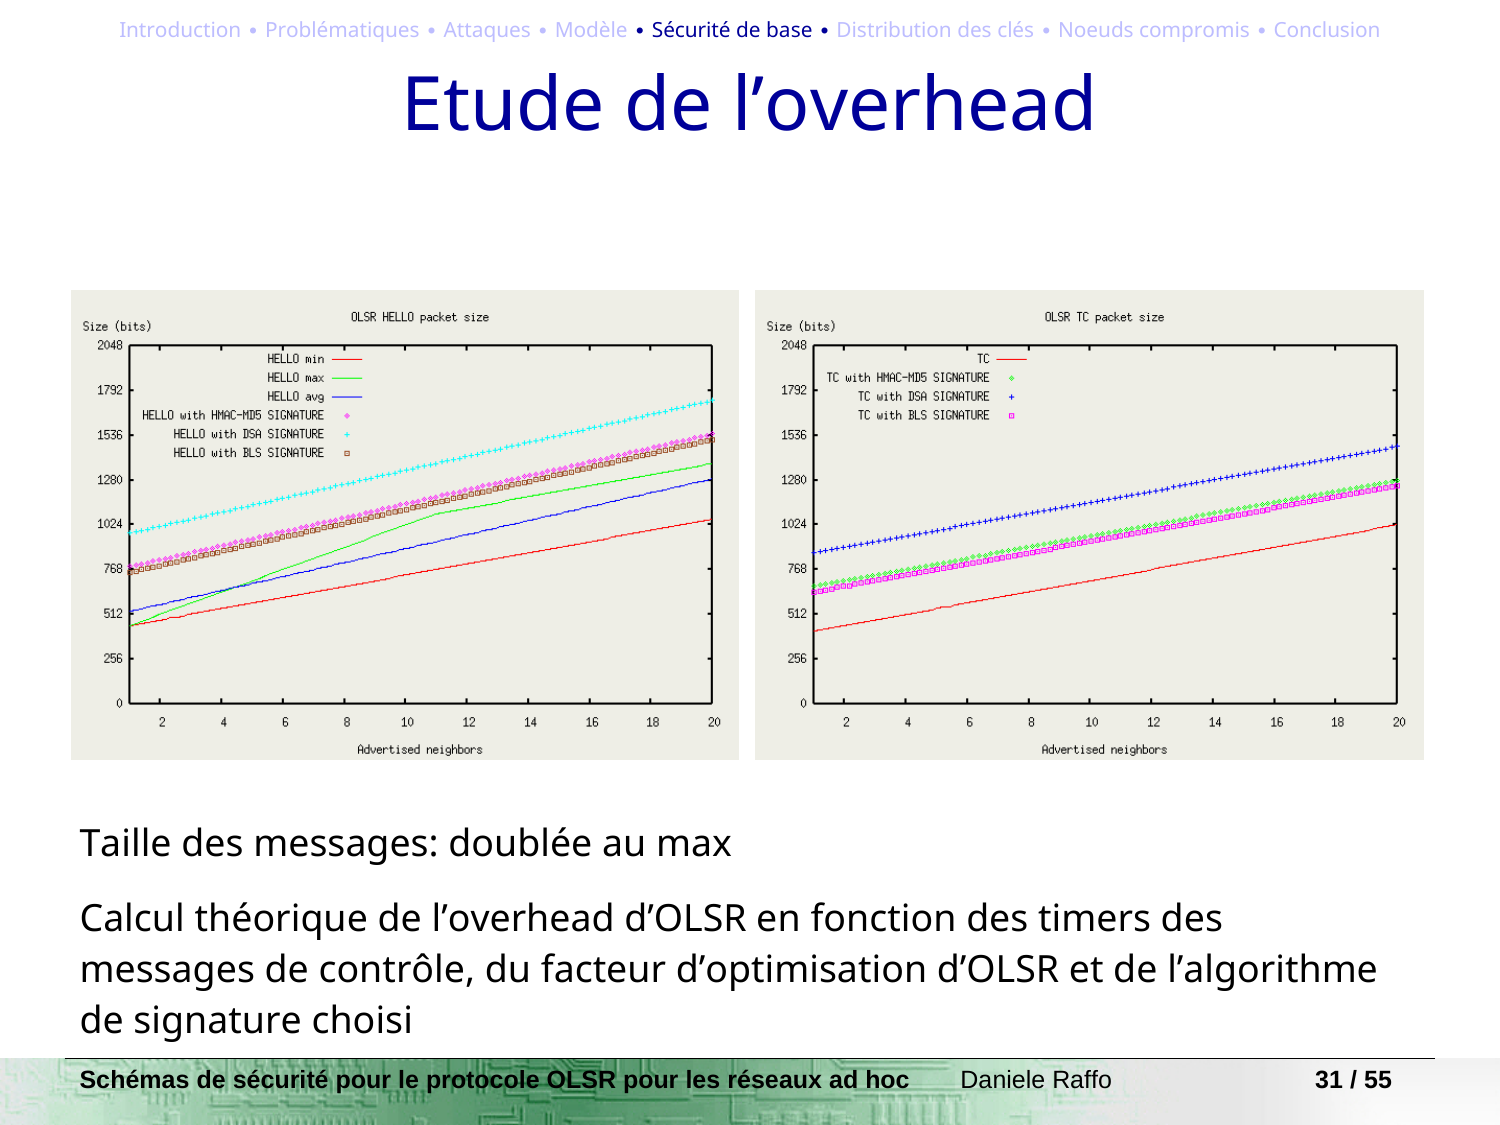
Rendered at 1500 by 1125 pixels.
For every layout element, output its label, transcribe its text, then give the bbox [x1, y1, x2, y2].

picture [0, 1058, 1500, 1125]
picture [71, 290, 739, 760]
text_box Schémas de sécurité pour le protocole OLSR pour les réseaux ad hoc Daniele Raffo [64, 1058, 1436, 1103]
text_box Etude de l’overhead [64, 52, 1436, 161]
text_box Taille des messages: doublée au max Calcul théorique de l’overhead d’OLSR en fonction des timers des messages de contrôle, du facteur d’optimisation d’OLSR et de l’algorithme de signature choisi [64, 809, 1424, 1053]
text_box Introduction ∙ Problématiques ∙ Attaques ∙ Modèle ∙ Sécurité de base ∙ Distribution des clés ∙ Noeuds compromis ∙ Conclusion [0, 7, 1500, 52]
picture [755, 290, 1424, 760]
